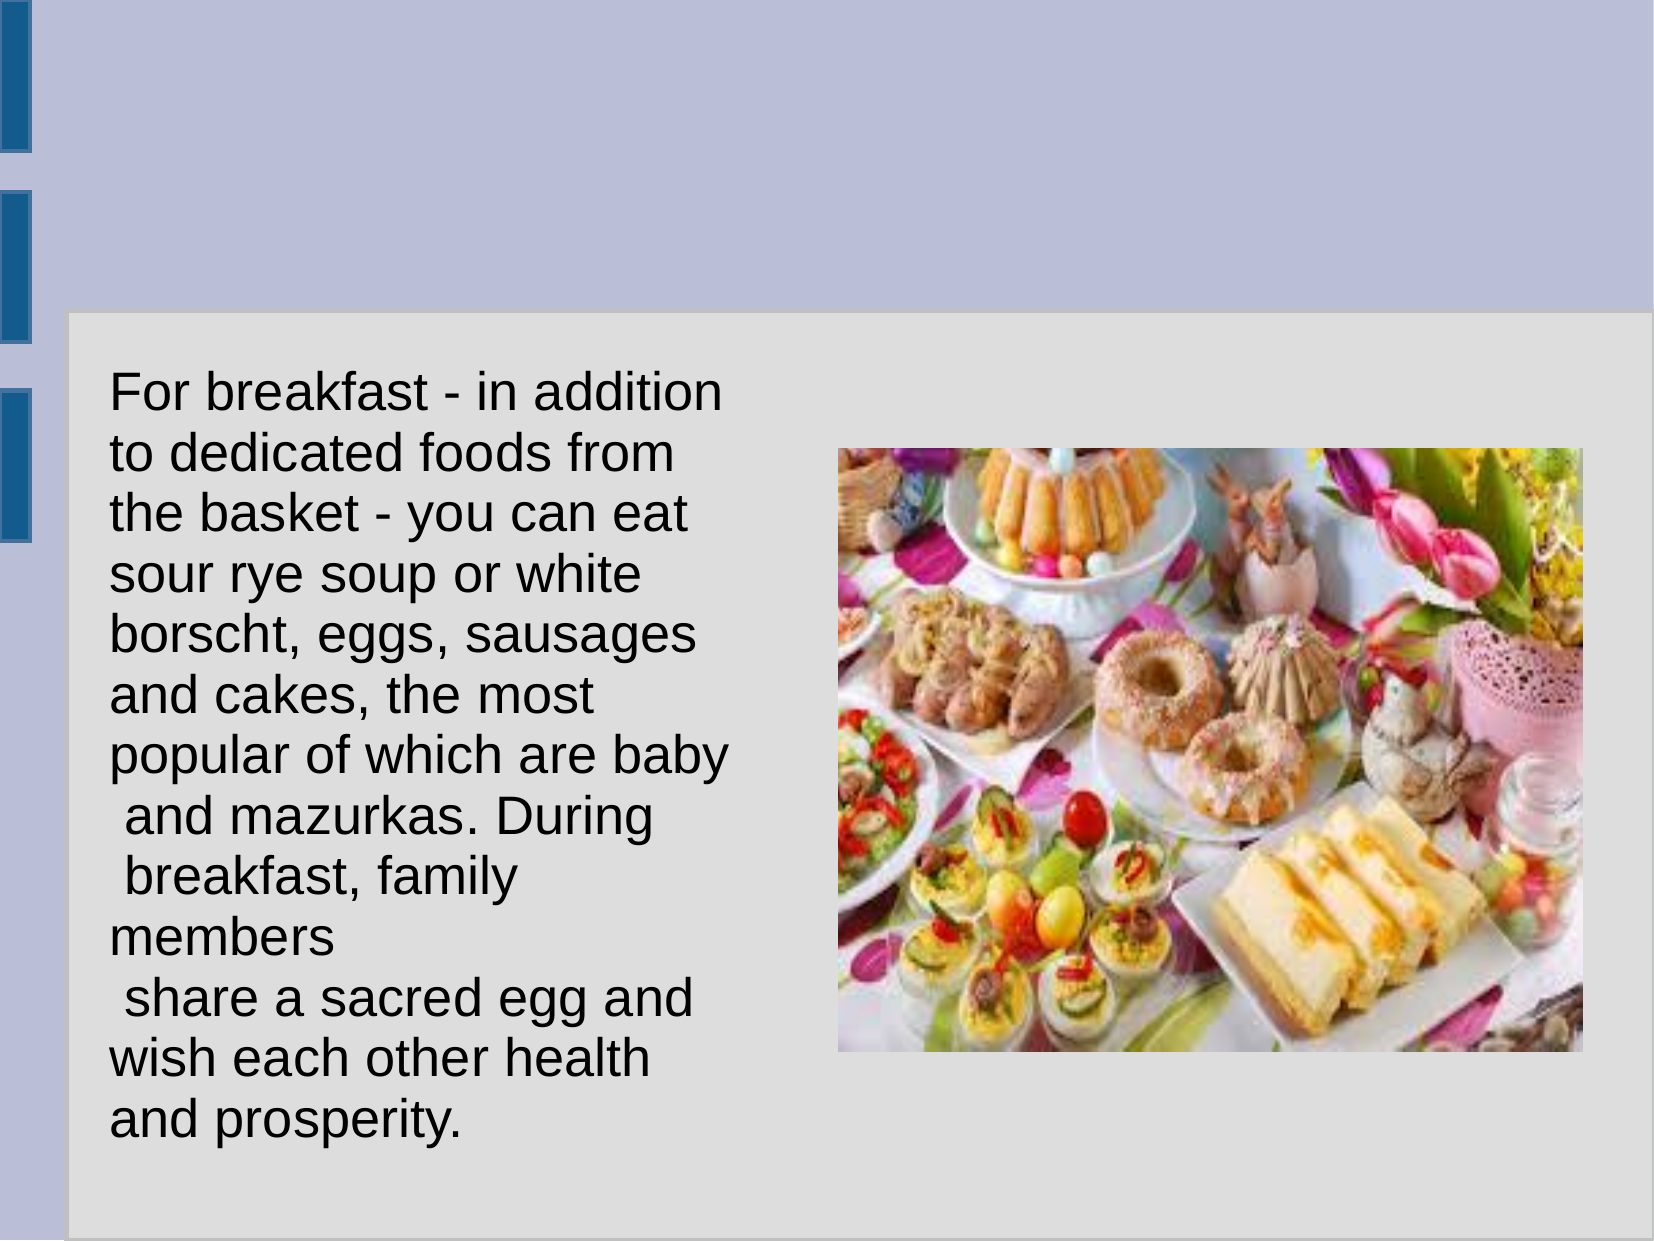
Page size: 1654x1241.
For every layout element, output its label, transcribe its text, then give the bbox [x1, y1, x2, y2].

text_box For breakfast - in addition to dedicated foods from the basket - you can eat sour rye soup or white borscht, eggs, sausages and cakes, the most popular of which are baby and mazurkas. During breakfast, family members share a sacred egg and wish each other health and prosperity. [94, 354, 768, 1158]
picture [838, 448, 1583, 1052]
